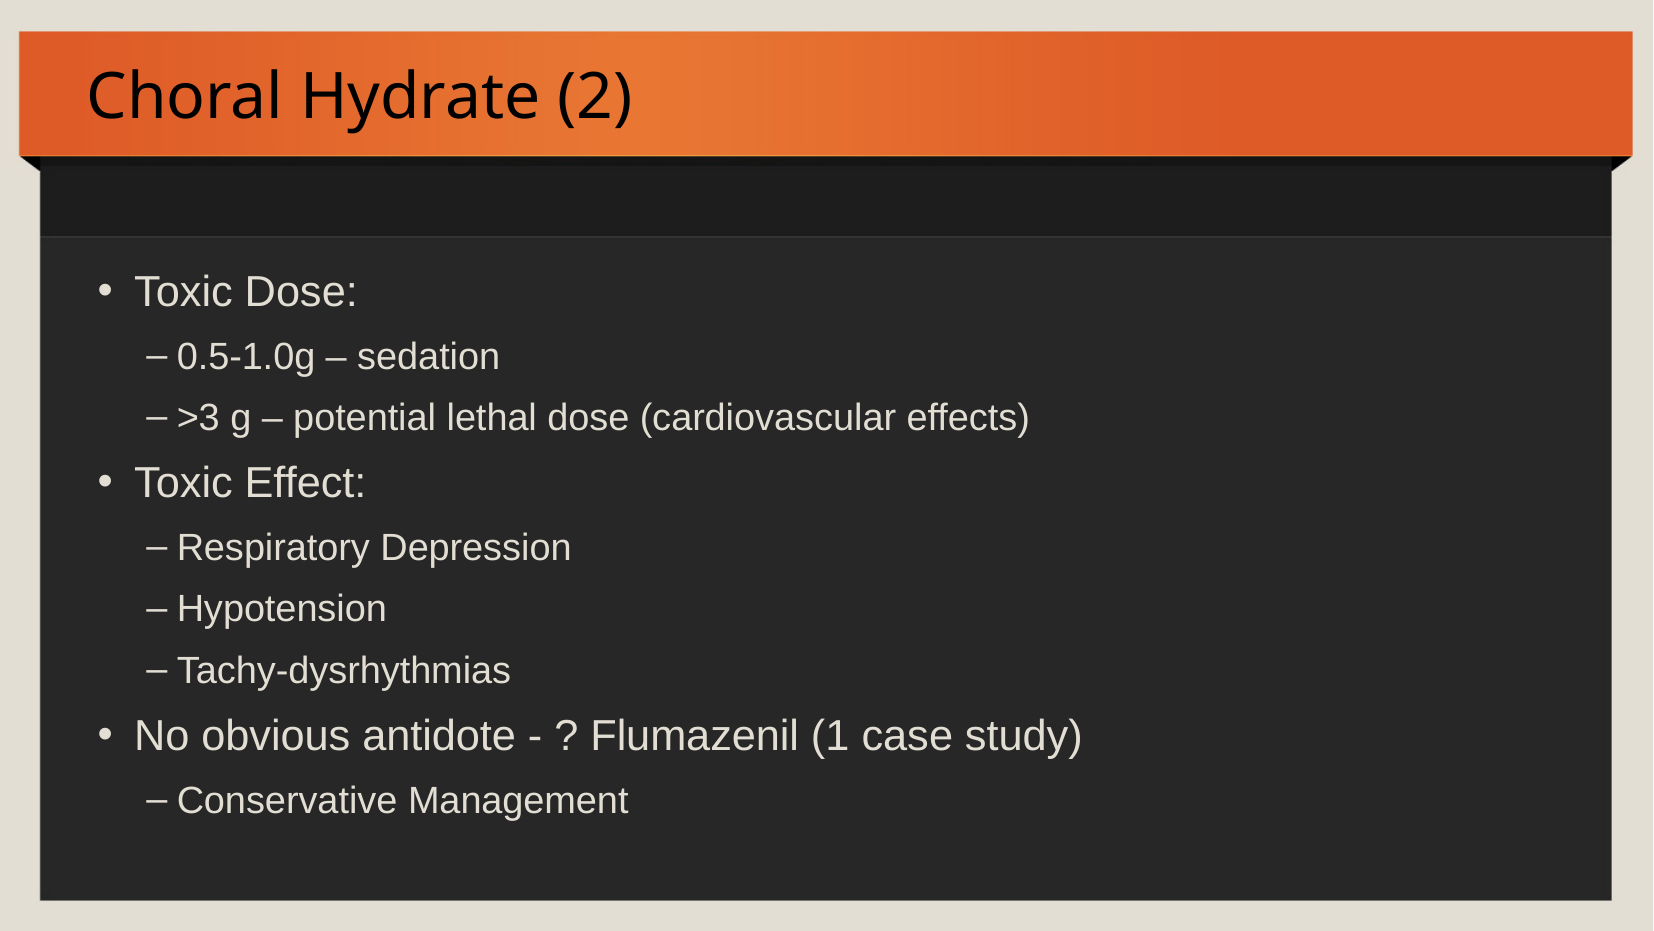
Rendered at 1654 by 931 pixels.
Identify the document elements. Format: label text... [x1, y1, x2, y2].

title Choral Hydrate (2) [71, 46, 1597, 140]
list Toxic Dose: 0.5-1.0g – sedation >3 g – potential lethal dose (cardiovascular effects) Toxic Effect: Respiratory Depression Hypotension Tachy-dysrhythmias No obvious antidote - ? Flumazenil (1 case study) Conservative Management [82, 255, 1571, 831]
picture [0, 0, 1654, 931]
